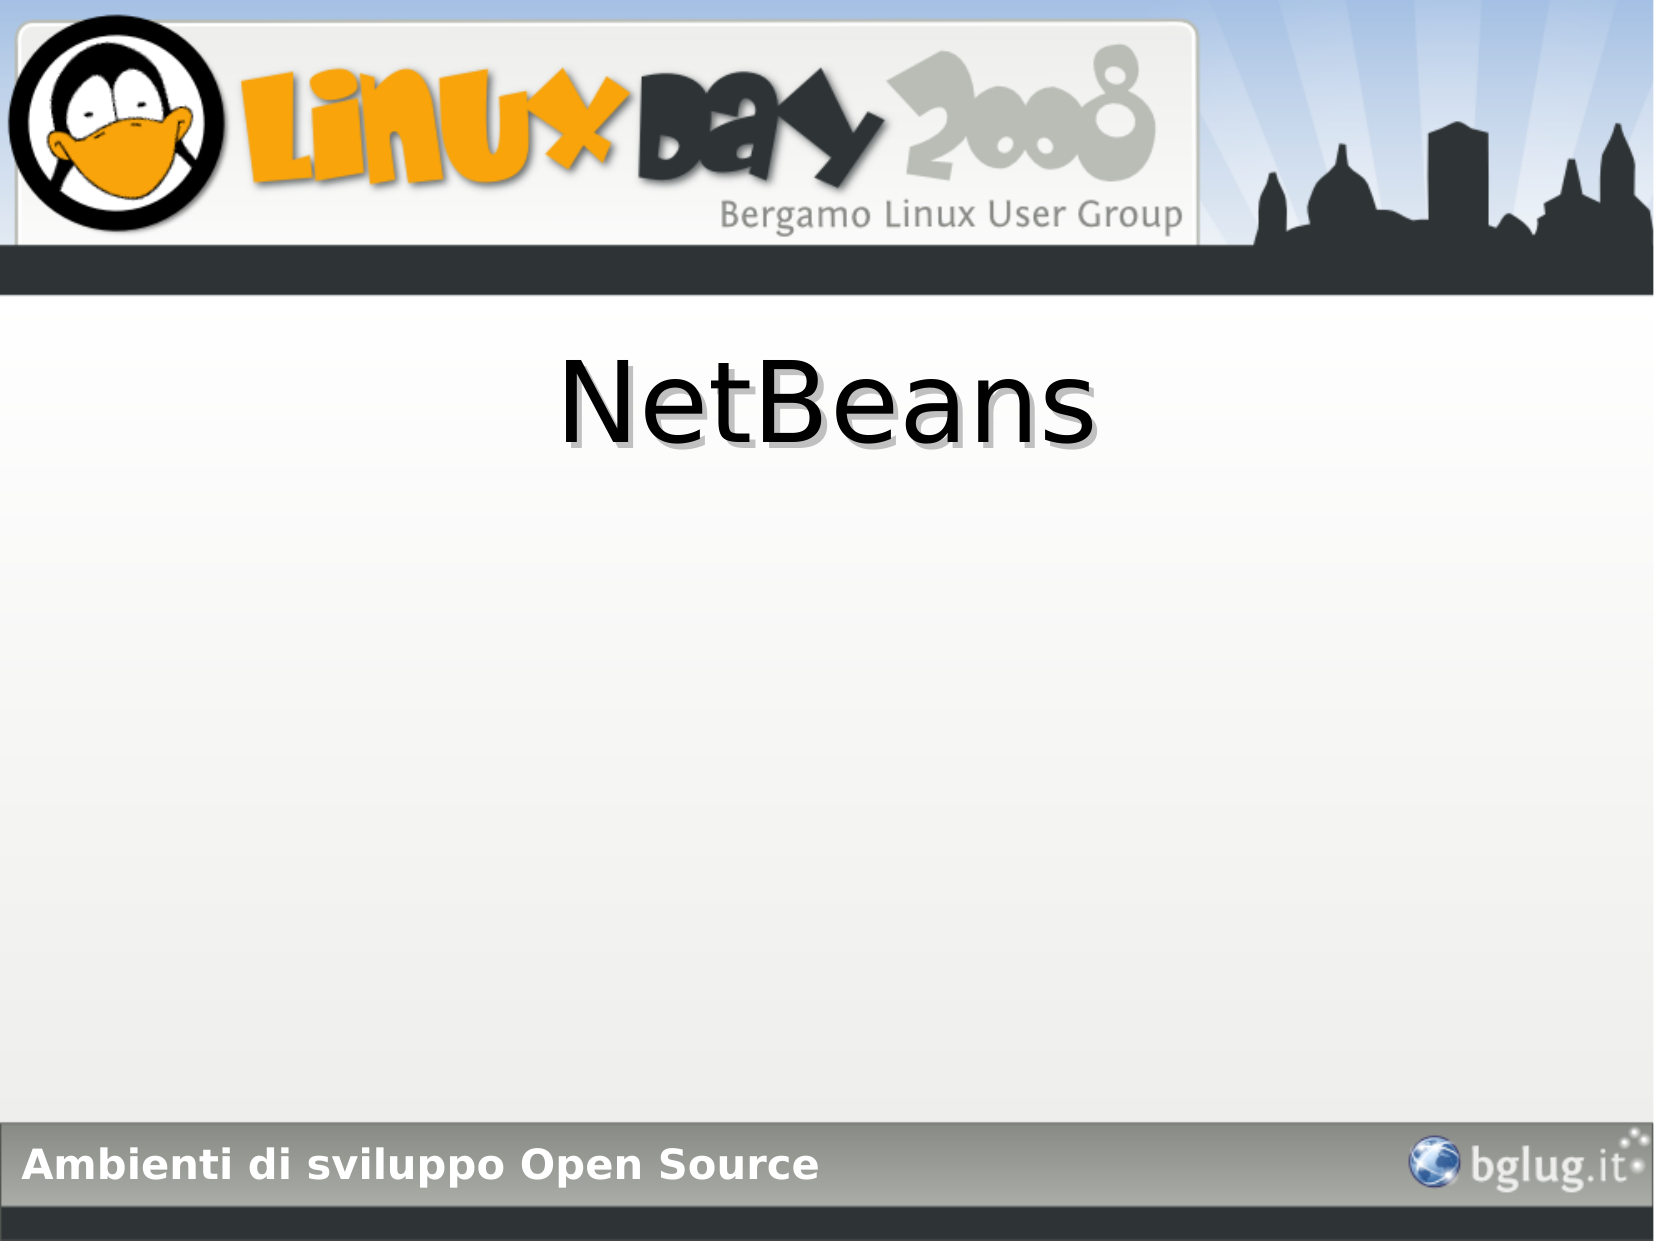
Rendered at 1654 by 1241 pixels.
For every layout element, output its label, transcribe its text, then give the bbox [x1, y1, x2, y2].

text_box Ambienti di sviluppo Open Source [6, 1133, 719, 1196]
picture [0, 0, 1654, 1241]
text_box NetBeans [540, 330, 1064, 472]
